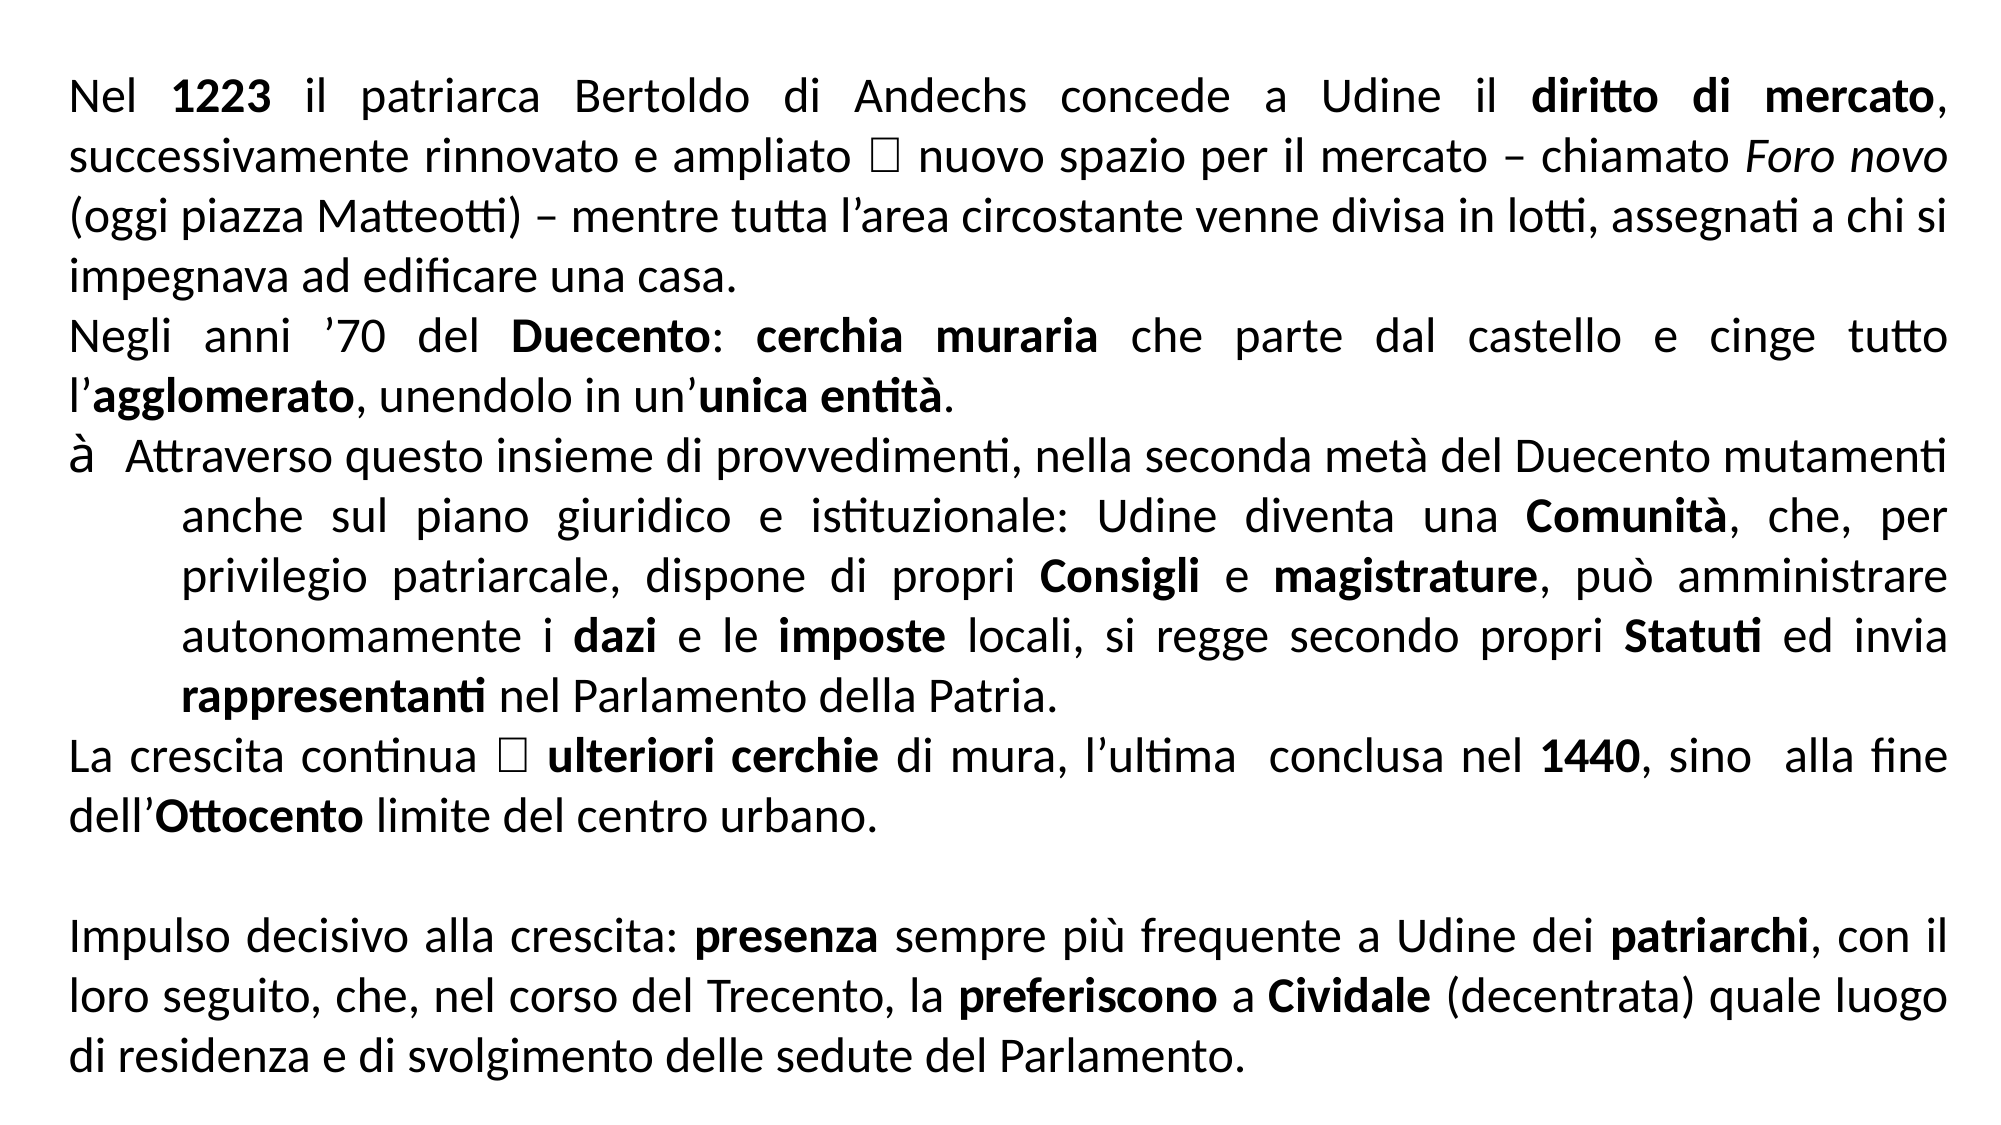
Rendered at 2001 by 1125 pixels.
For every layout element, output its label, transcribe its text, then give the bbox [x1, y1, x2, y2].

text_box Nel 1223 il patriarca Bertoldo di Andechs concede a Udine il diritto di mercato, successivamente rinnovato e ampliato  nuovo spazio per il mercato – chiamato Foro novo (oggi piazza Matteotti) – mentre tutta l’area circostante venne divisa in lotti, assegnati a chi si impegnava ad edificare una casa. Negli anni ’70 del Duecento: cerchia muraria che parte dal castello e cinge tutto l’agglomerato, unendolo in un’unica entità. Attraverso questo insieme di provvedimenti, nella seconda metà del Duecento mutamenti anche sul piano giuridico e istituzionale: Udine diventa una Comunità, che, per privilegio patriarcale, dispone di propri Consigli e magistrature, può amministrare autonomamente i dazi e le imposte locali, si regge secondo propri Statuti ed invia rappresentanti nel Parlamento della Patria. La crescita continua  ulteriori cerchie di mura, l’ultima conclusa nel 1440, sino alla fine dell’Ottocento limite del centro urbano. Impulso decisivo alla crescita: presenza sempre più frequente a Udine dei patriarchi, con il loro seguito, che, nel corso del Trecento, la preferiscono a Cividale (decentrata) quale luogo di residenza e di svolgimento delle sedute del Parlamento. [53, 55, 1964, 1101]
